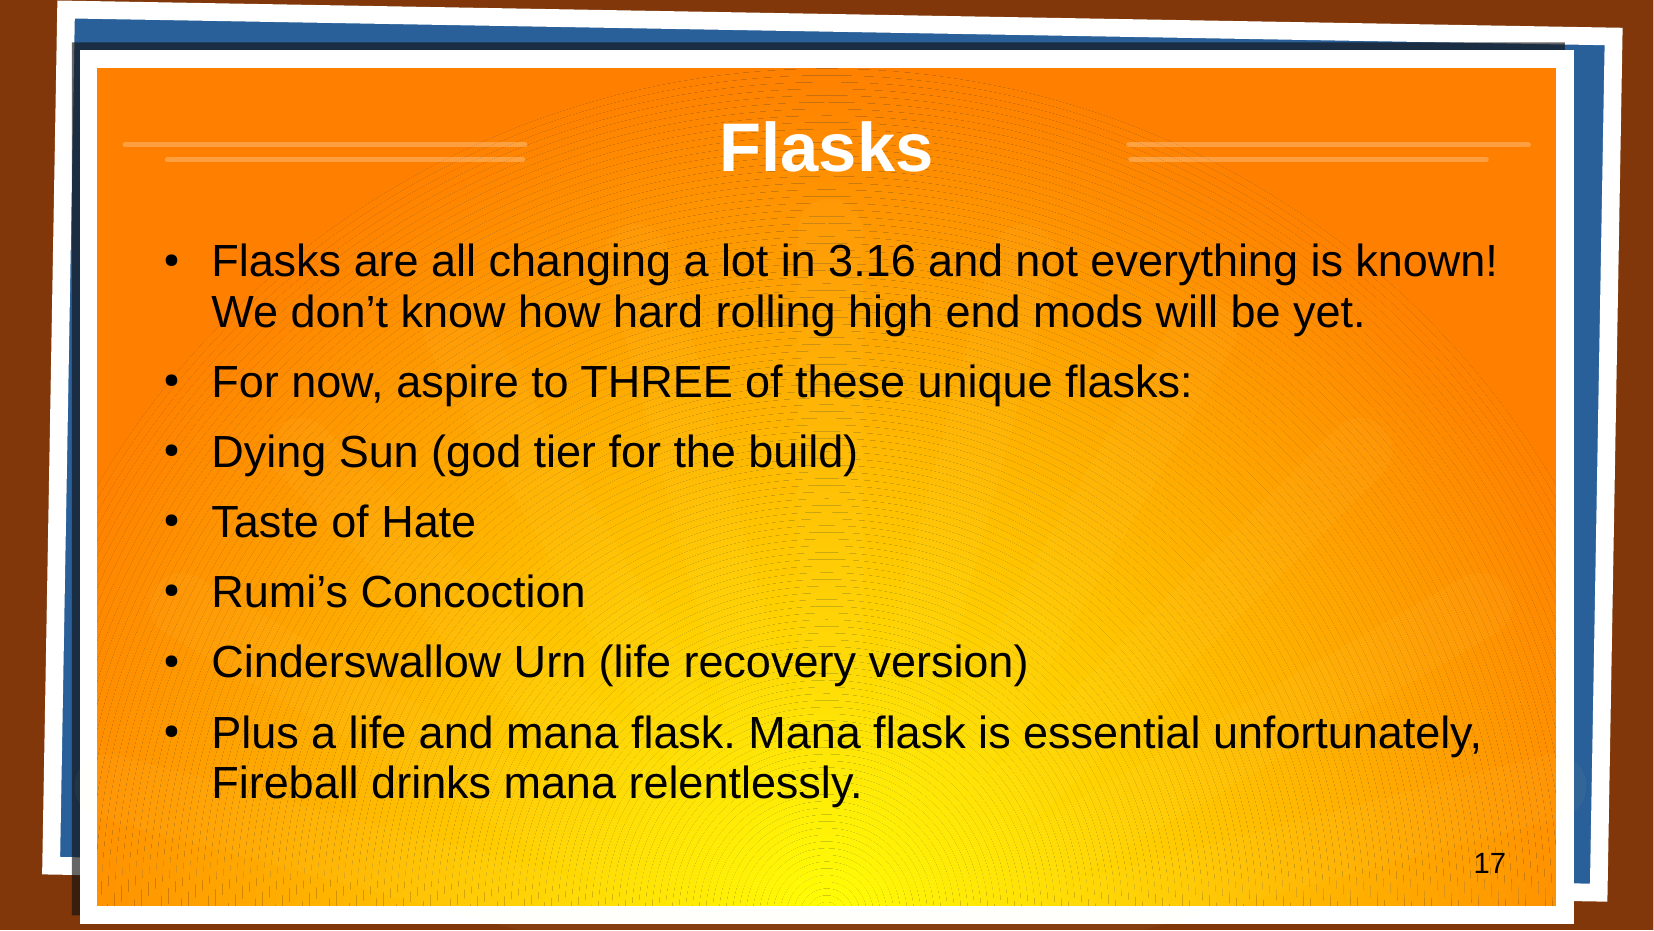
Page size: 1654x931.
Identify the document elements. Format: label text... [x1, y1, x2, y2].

list Flasks are all changing a lot in 3.16 and not everything is known! We don’t know how hard rolling high end mods will be yet. For now, aspire to THREE of these unique flasks: Dying Sun (god tier for the build) Taste of Hate Rumi’s Concoction Cinderswallow Urn (life recovery version) Plus a life and mana flask. Mana flask is essential unfortunately, Fireball drinks mana relentlessly. [147, 236, 1506, 827]
title Flasks [531, 73, 1123, 222]
